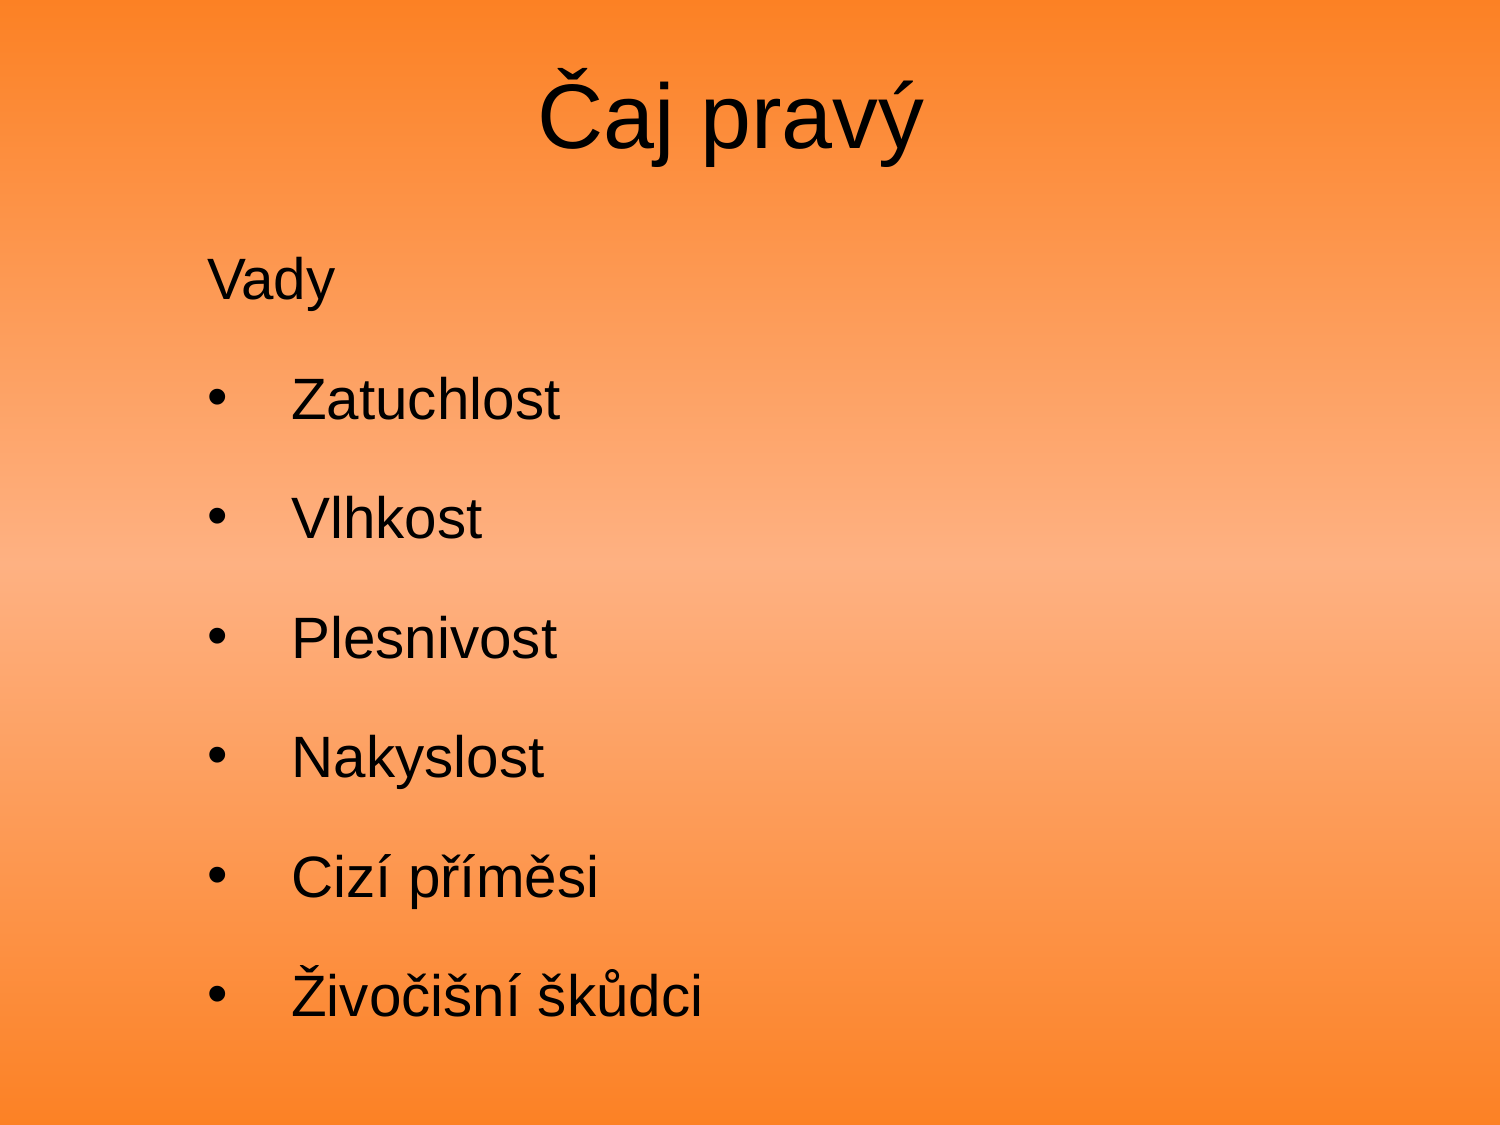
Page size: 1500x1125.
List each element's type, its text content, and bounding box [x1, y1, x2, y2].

title Čaj pravý [93, 35, 1369, 188]
list Vady Zatuchlost Vlhkost Plesnivost Nakyslost Cizí příměsi Živočišní škůdci [117, 199, 1393, 1125]
